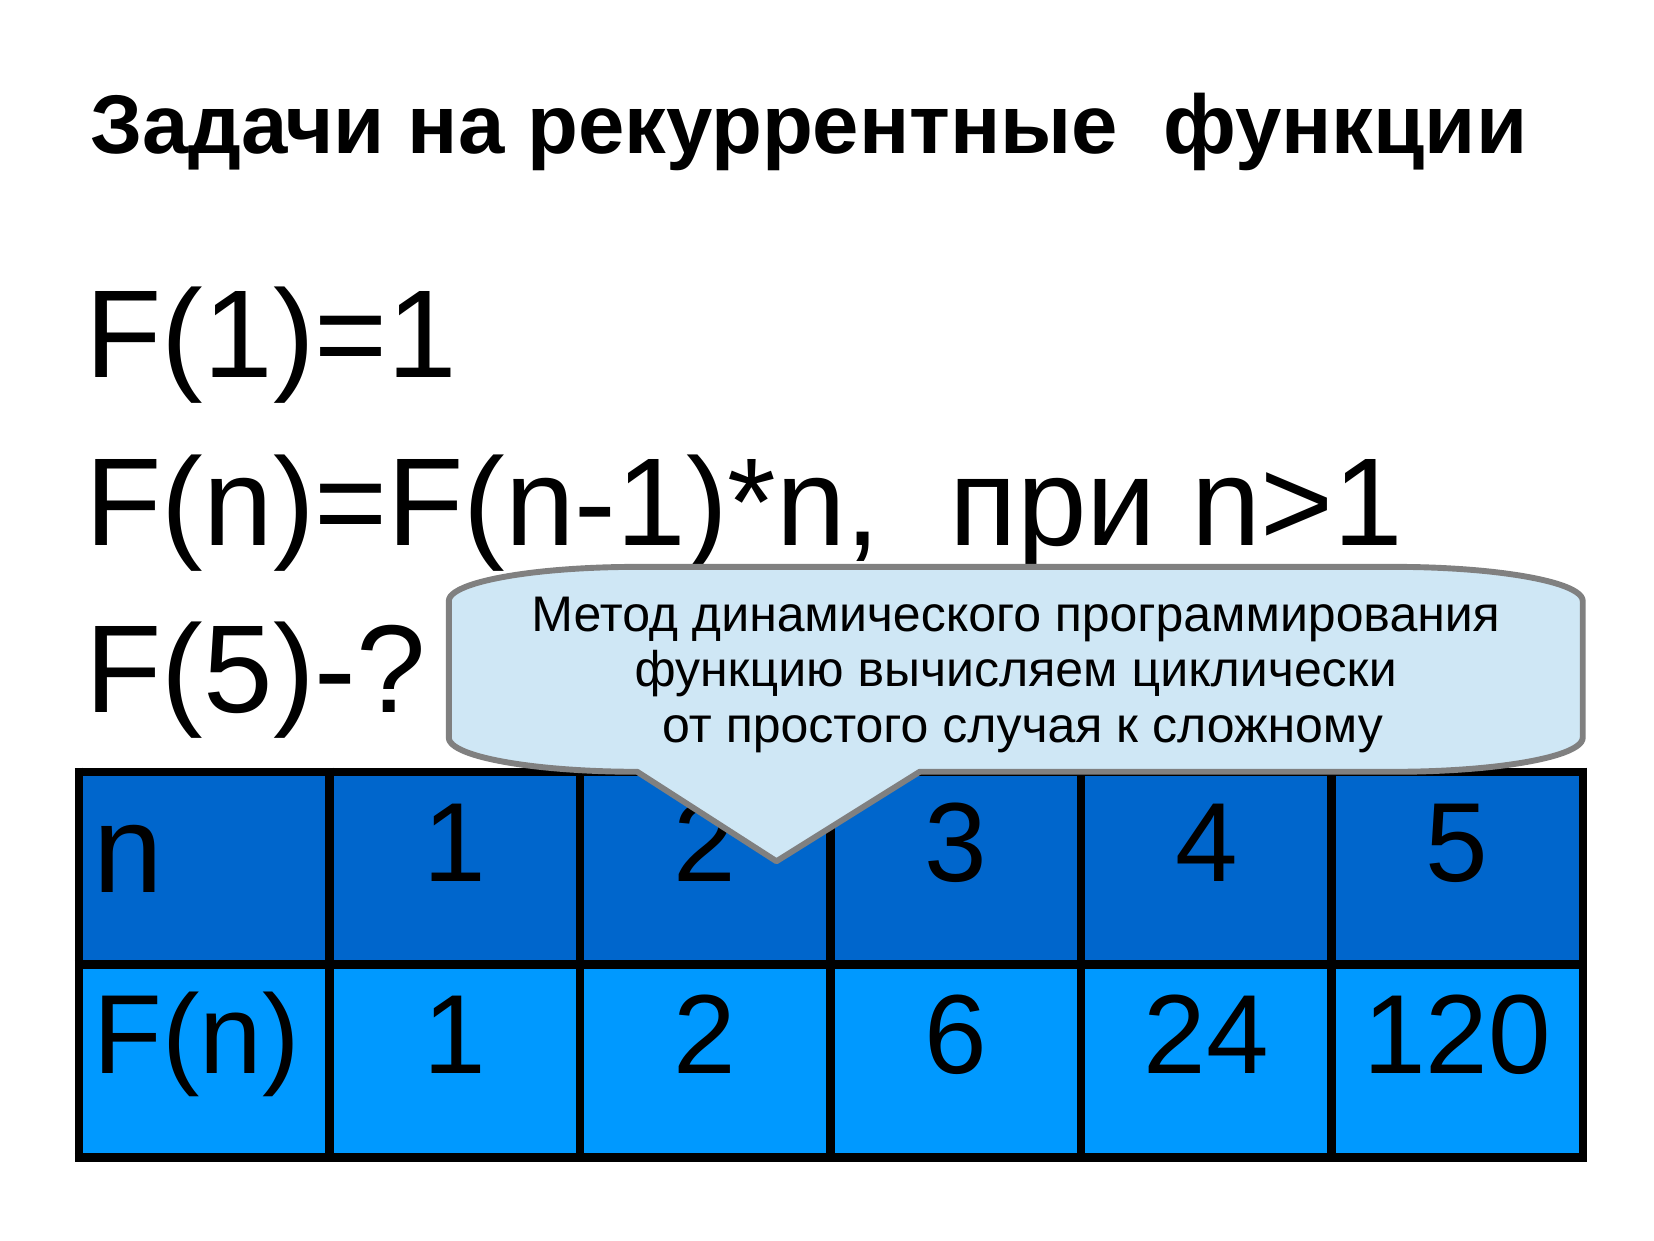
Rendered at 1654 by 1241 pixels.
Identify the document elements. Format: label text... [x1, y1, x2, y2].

table_header 5 [1336, 776, 1579, 960]
table_header 1 [334, 776, 576, 960]
table_cell 120 [1336, 969, 1579, 1153]
table_cell F(n) [83, 969, 325, 1153]
table_cell 6 [835, 969, 1077, 1153]
table_cell 1 [334, 969, 576, 1153]
table_cell 2 [584, 969, 826, 1153]
table_header n [83, 776, 325, 960]
table_header 4 [1085, 776, 1327, 960]
text_box Метод динамического программирования функцию вычисляем циклически от простого случая к сложному [448, 566, 1583, 862]
table_header 3 [835, 776, 1077, 960]
table_cell 24 [1085, 969, 1327, 1153]
table_header 2 [584, 776, 826, 960]
text_box Задачи на рекуррентные функции F(1)=1 F(n)=F(n-1)*n, при n>1 F(5)-? [70, 70, 1571, 765]
